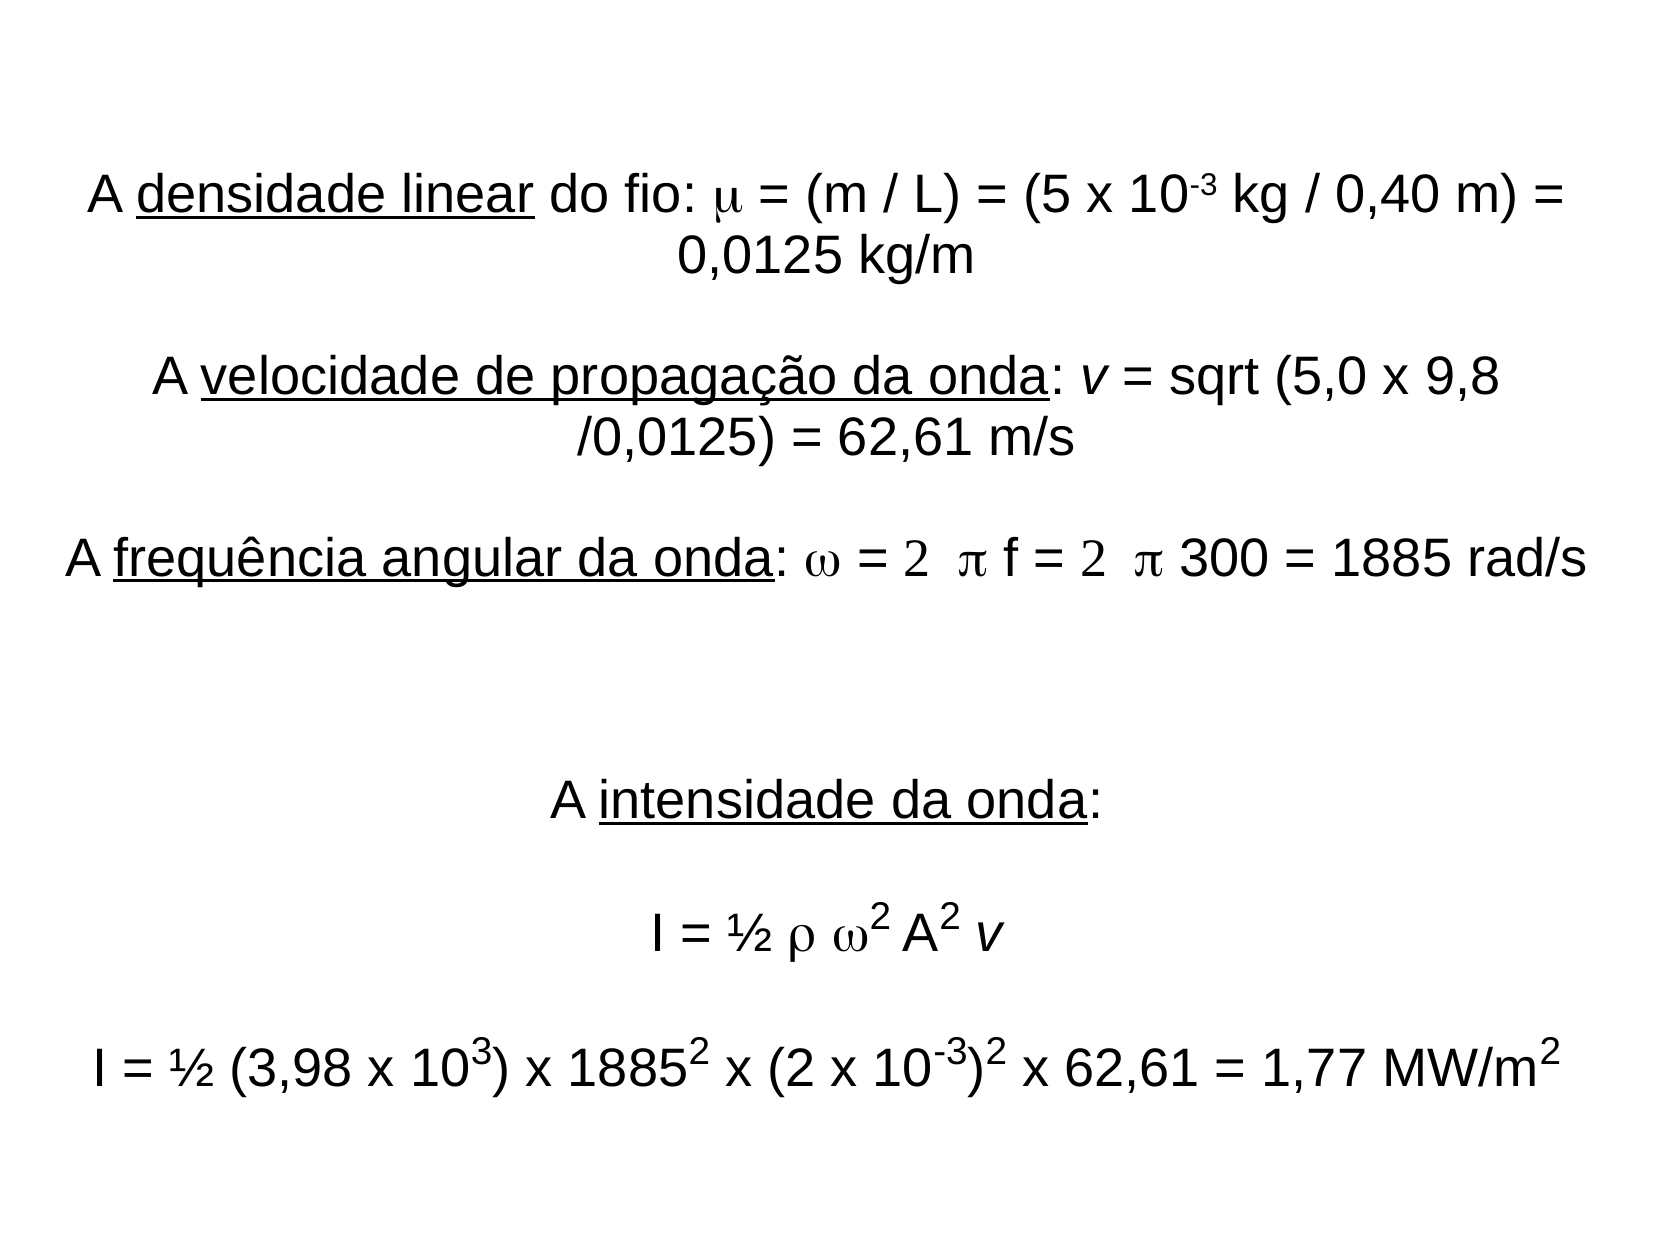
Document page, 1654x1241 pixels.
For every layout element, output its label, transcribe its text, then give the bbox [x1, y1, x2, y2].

subtitle A densidade linear do fio: m = (m / L) = (5 x 10-3 kg / 0,40 m) = 0,0125 kg/m A velocidade de propagação da onda: v = sqrt (5,0 x 9,8 /0,0125) = 62,61 m/s A frequência angular da onda: w = 2 p f = 2 p 300 = 1885 rad/s A intensidade da onda: I = ½ r w2 A2 v I = ½ (3,98 x 103) x 18852 x (2 x 10-3)2 x 62,61 = 1,77 MW/m2 [47, 122, 1607, 1142]
